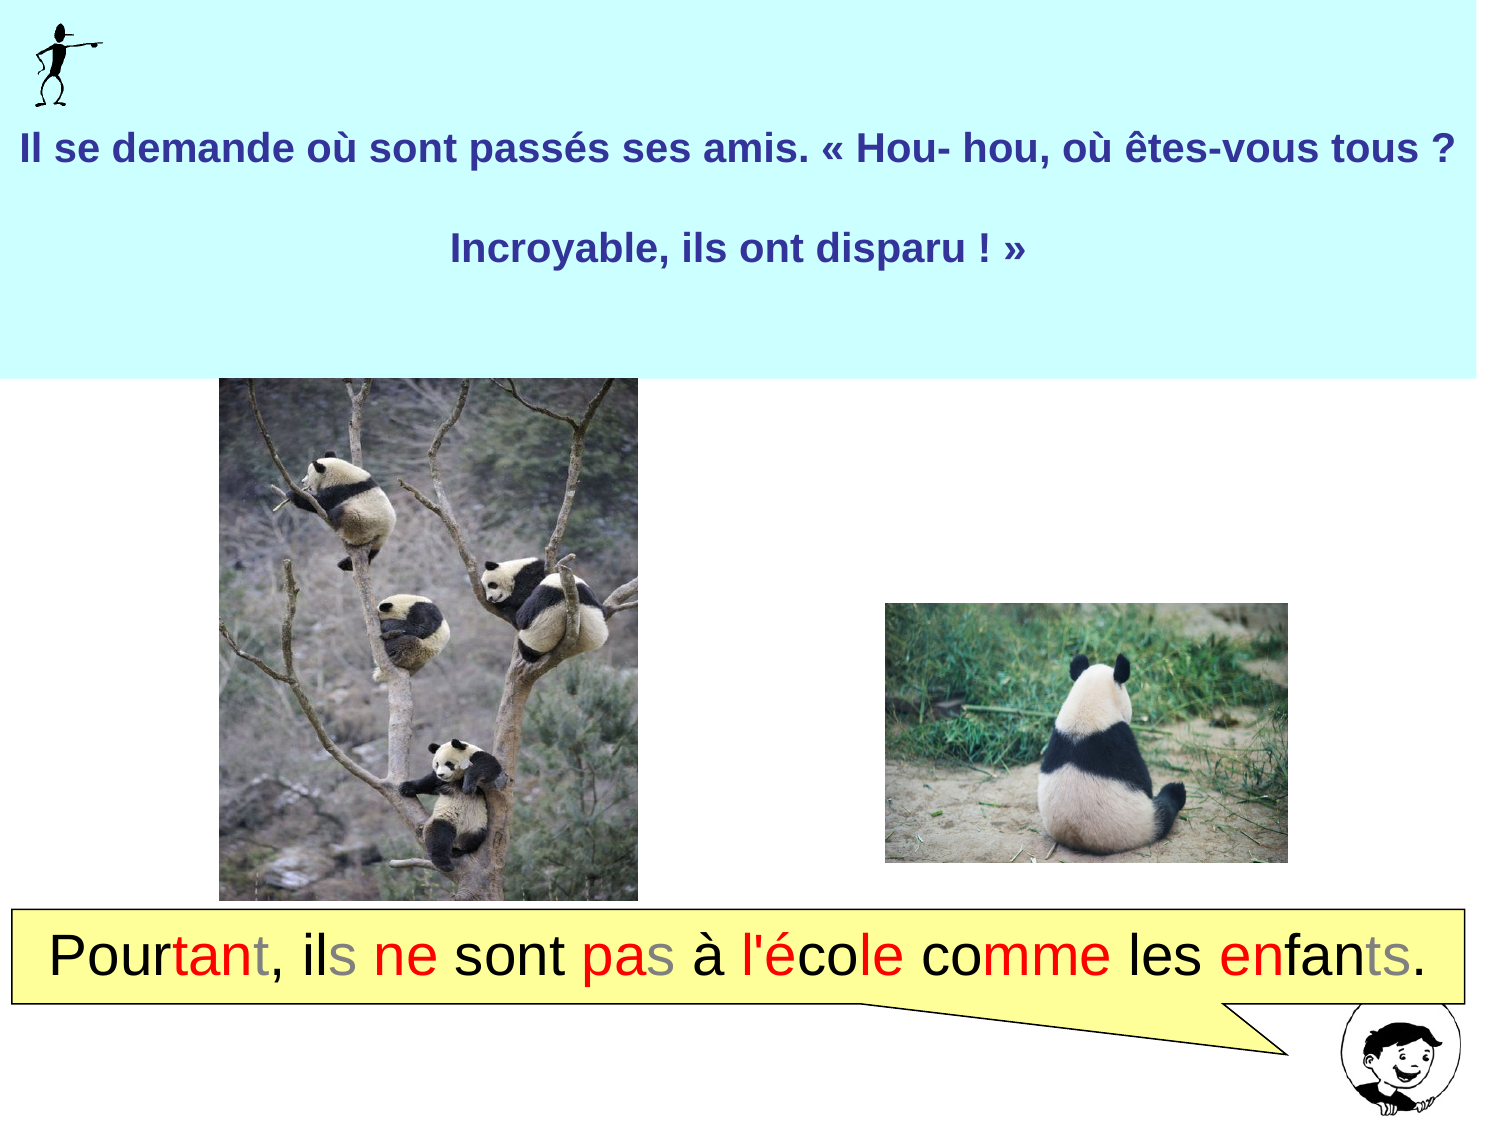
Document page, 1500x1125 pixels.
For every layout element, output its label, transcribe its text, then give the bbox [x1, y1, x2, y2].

picture [35, 23, 103, 107]
picture [885, 603, 1288, 863]
picture [219, 378, 638, 902]
picture [1340, 1004, 1461, 1116]
text_box Pourtant, ils ne sont pas à l'école comme les enfants. [11, 909, 1465, 1055]
title Il se demande où sont passés ses amis. « Hou- hou, où êtes-vous tous ? Incroyable, ils ont disparu ! » [0, 0, 1477, 379]
